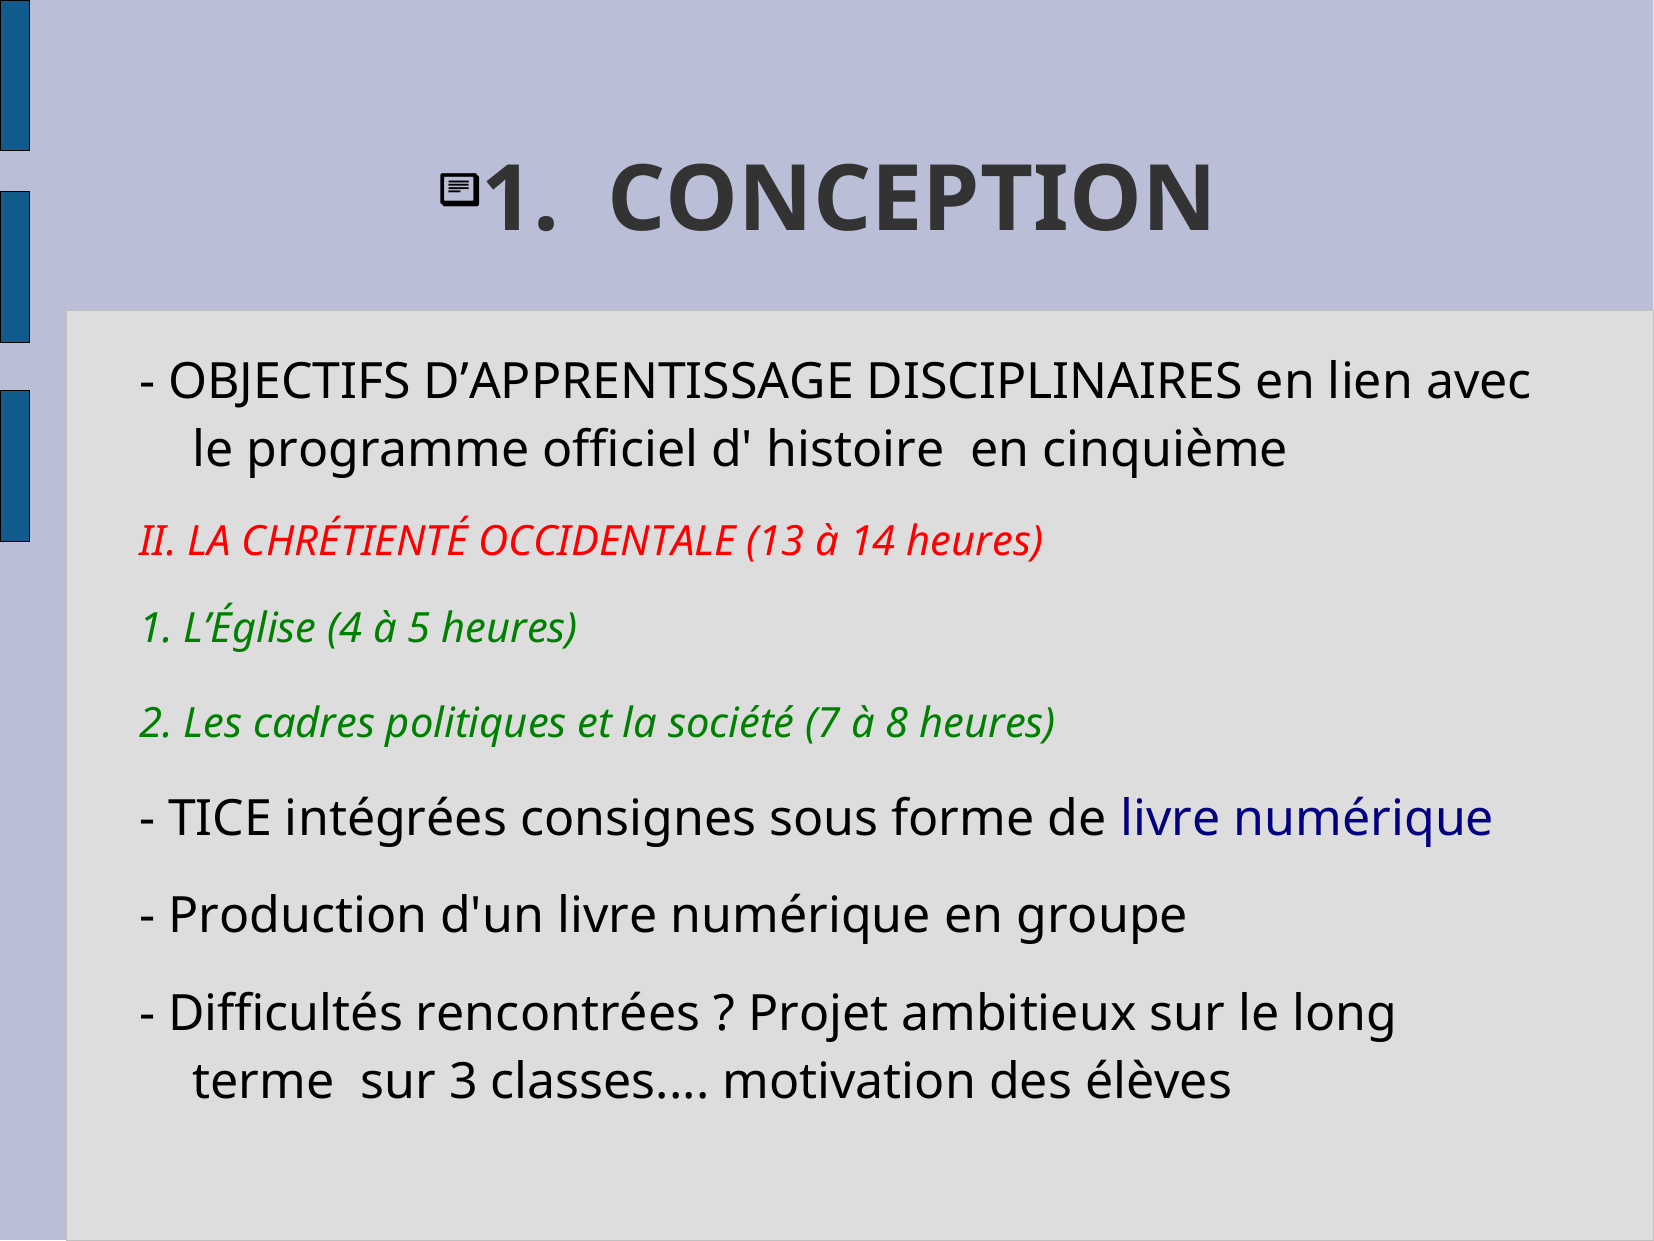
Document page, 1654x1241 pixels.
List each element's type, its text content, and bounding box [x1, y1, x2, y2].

title 1. CONCEPTION [121, 91, 1534, 299]
list - OBJECTIFS D’APPRENTISSAGE DISCIPLINAIRES en lien avec le programme officiel d' histoire en cinquième II. LA CHRÉTIENTÉ OCCIDENTALE (13 à 14 heures) 1. L’Église (4 à 5 heures) 2. Les cadres politiques et la société (7 à 8 heures) - TICE intégrées consignes sous forme de livre numérique - Production d'un livre numérique en groupe - Difficultés rencontrées ? Projet ambitieux sur le long terme sur 3 classes.... motivation des élèves [121, 344, 1534, 1127]
